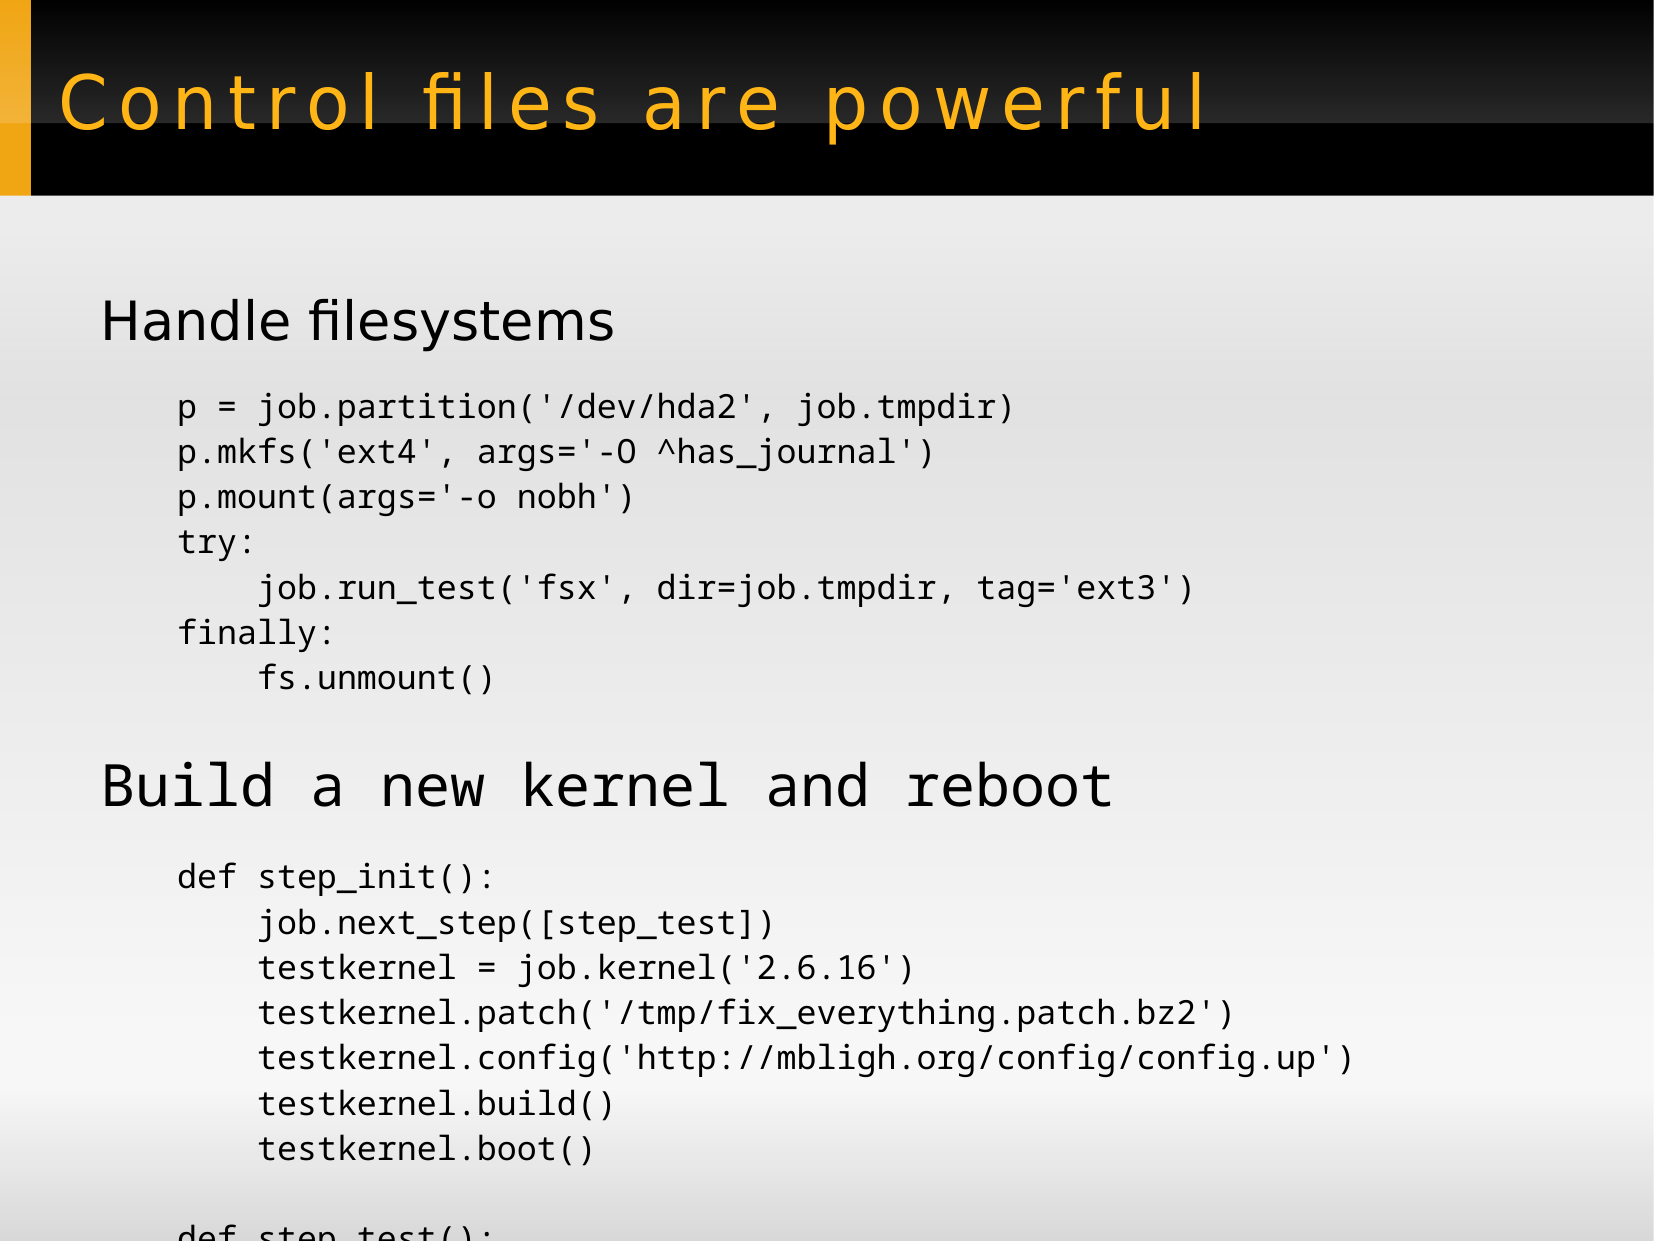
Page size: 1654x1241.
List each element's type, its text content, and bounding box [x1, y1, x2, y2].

picture [202, 1234, 212, 1239]
picture [0, 0, 1654, 1241]
picture [302, 1234, 312, 1239]
picture [381, 1234, 391, 1239]
title Control files are powerful [59, 29, 1270, 178]
picture [322, 1234, 331, 1241]
list Handle filesystems p = job.partition('/dev/hda2', job.tmpdir) p.mkfs('ext4', args='-O ^has_journal') p.mount(args='-o nobh') try: job.run_test('fsx', dir=job.tmpdir, tag='ext3') finally: fs.unmount() Build a new kernel and reboot def step_init(): job.next_step([step_test]) testkernel = job.kernel('2.6.16') testkernel.patch('/tmp/fix_everything.patch.bz2') testkernel.config('http://mbligh.org/config/config.up') testkernel.build() testkernel.boot() def step_test(): job.run_test('kernbench', threads=2, iterations=5) [82, 290, 1571, 1201]
picture [182, 1234, 191, 1241]
